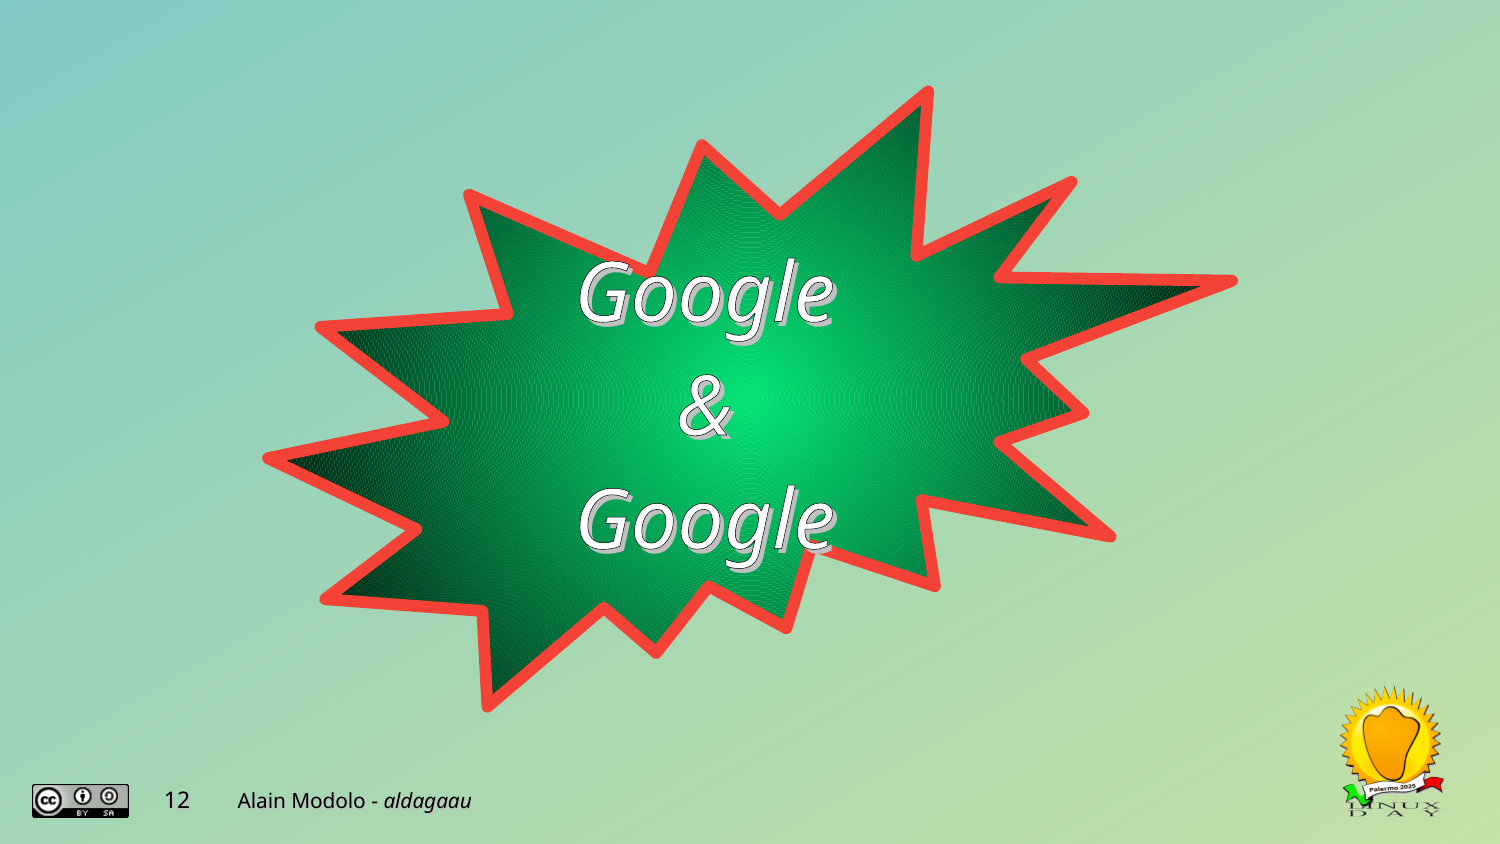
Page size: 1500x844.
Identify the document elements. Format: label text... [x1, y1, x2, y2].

picture [32, 784, 129, 818]
picture [1233, 670, 1500, 844]
text_box Google & Google [267, 91, 1233, 707]
